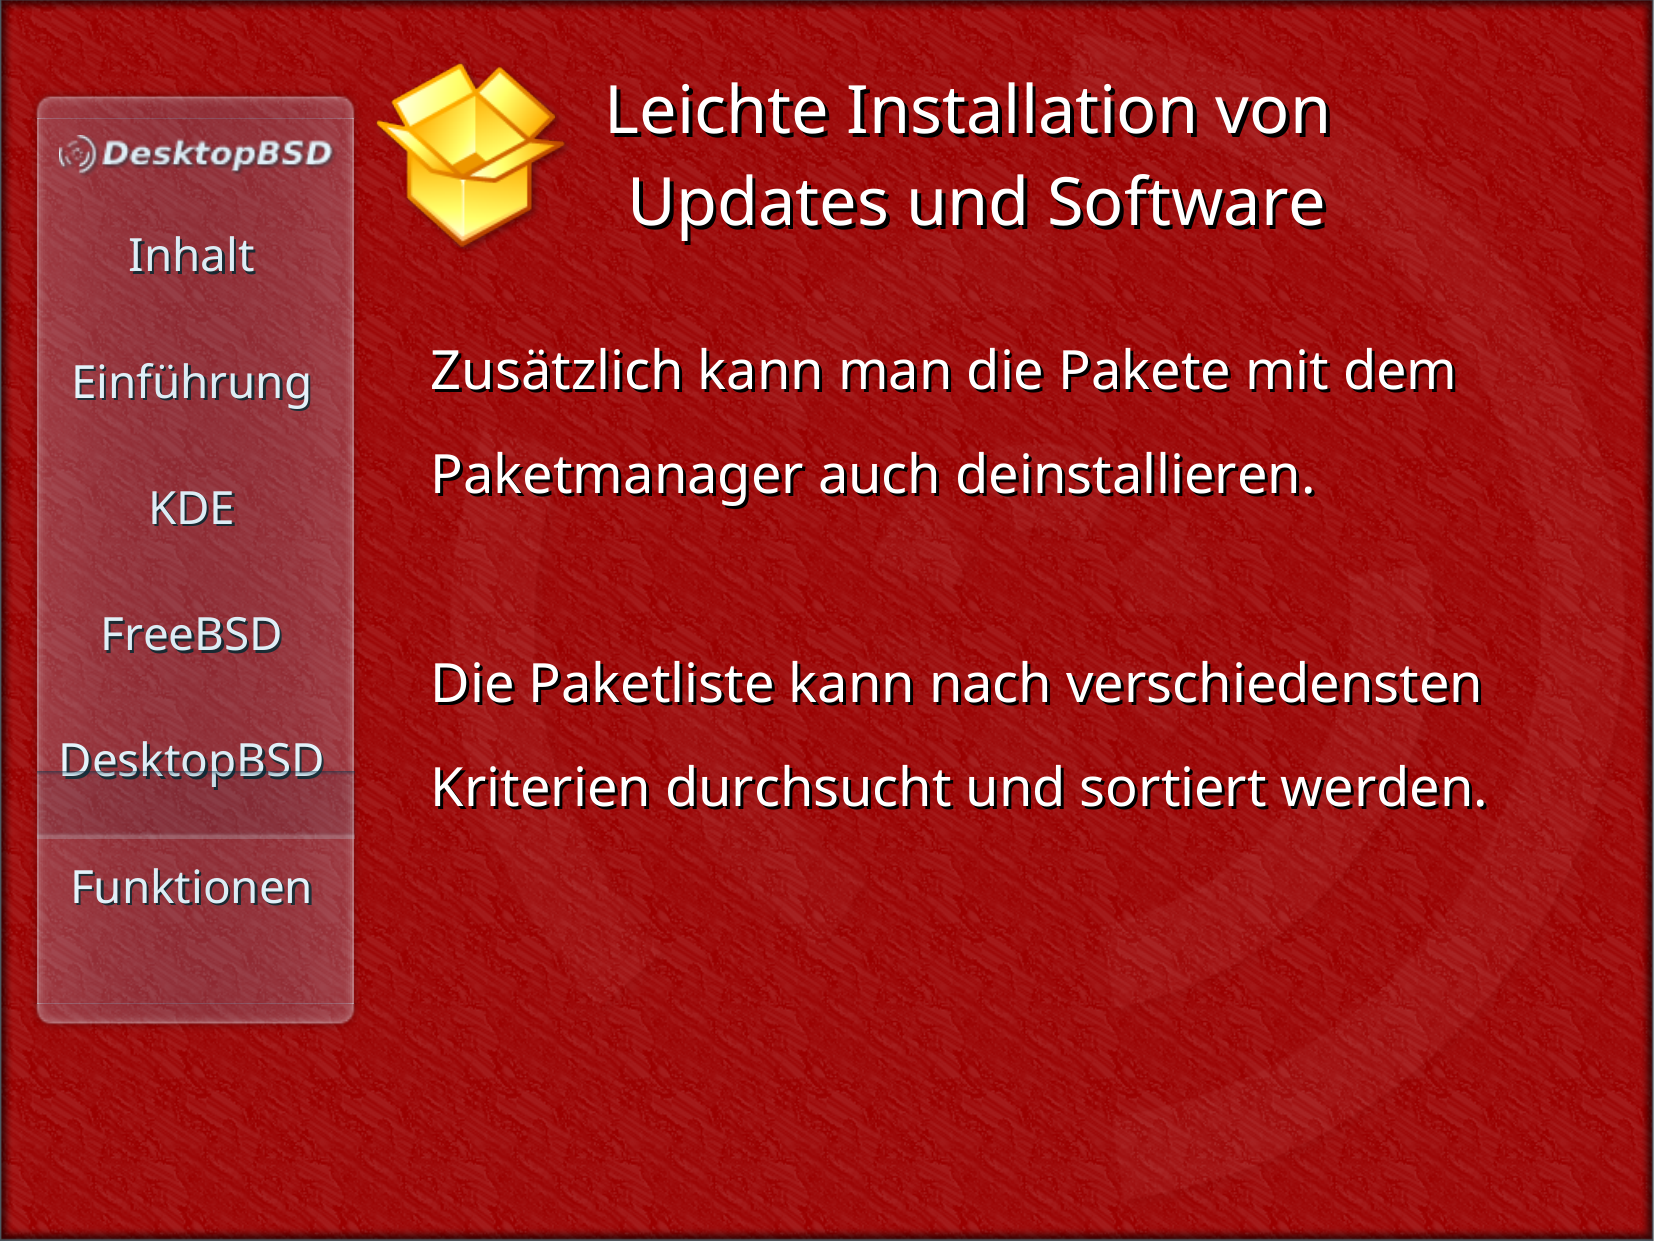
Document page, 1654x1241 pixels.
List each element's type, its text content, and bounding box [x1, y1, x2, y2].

list Zusätzlich kann man die Pakete mit dem Paketmanager auch deinstallieren. Die Paketliste kann nach verschiedensten Kriterien durchsucht und sortiert werden. [413, 330, 1595, 1150]
picture [0, 0, 1654, 1241]
title Leichte Installation von Updates und Software [383, 49, 1571, 257]
